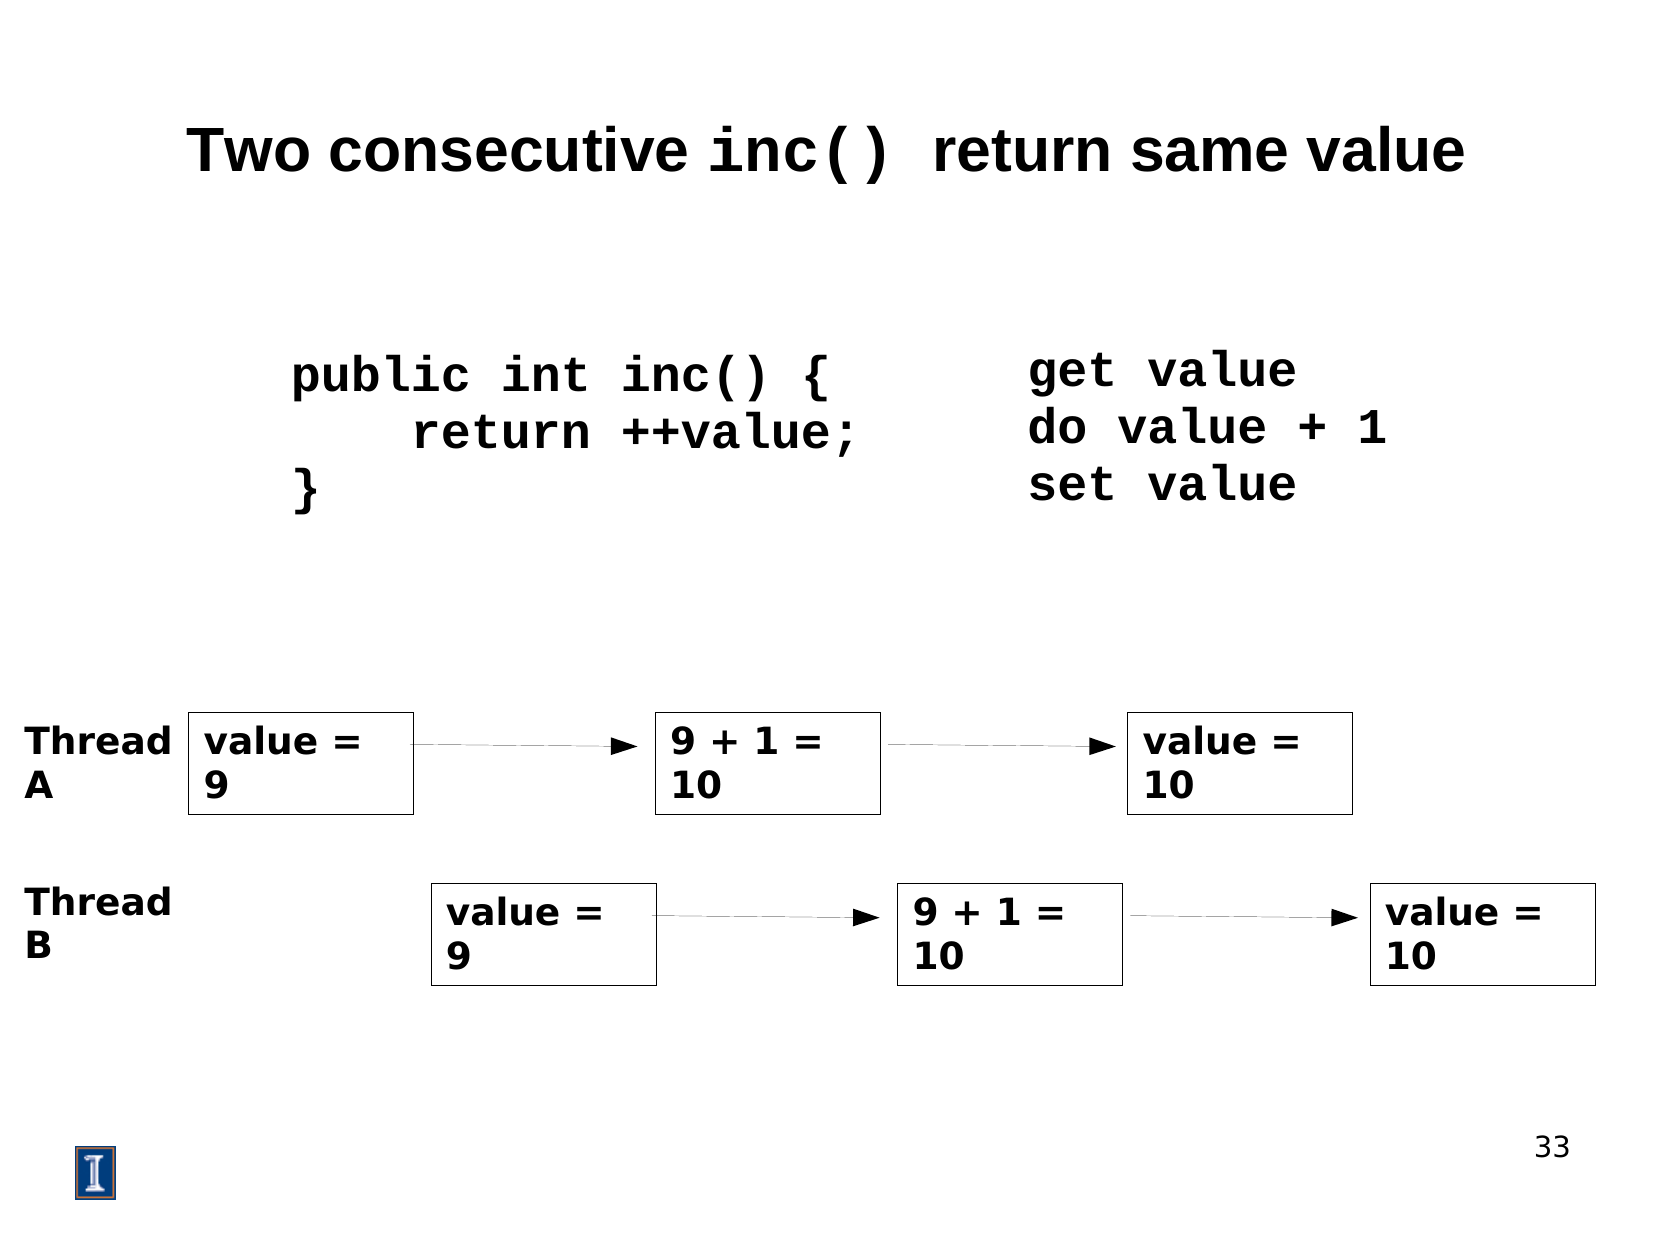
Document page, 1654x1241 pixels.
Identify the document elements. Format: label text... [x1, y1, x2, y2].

text_box Thread A [9, 712, 188, 815]
title Two consecutive inc() return same value [82, 57, 1571, 249]
text_box public int inc() { return ++value; } [276, 342, 1365, 549]
text_box 9 + 1 = 10 [655, 712, 881, 815]
text_box Thread B [9, 873, 188, 976]
text_box value = 10 [1370, 883, 1596, 986]
picture [75, 1146, 116, 1200]
text_box get value do value + 1 set value [1012, 337, 1613, 542]
text_box value = 9 [431, 883, 657, 986]
text_box value = 10 [1127, 712, 1353, 815]
text_box 9 + 1 = 10 [897, 883, 1123, 986]
text_box value = 9 [188, 712, 414, 815]
